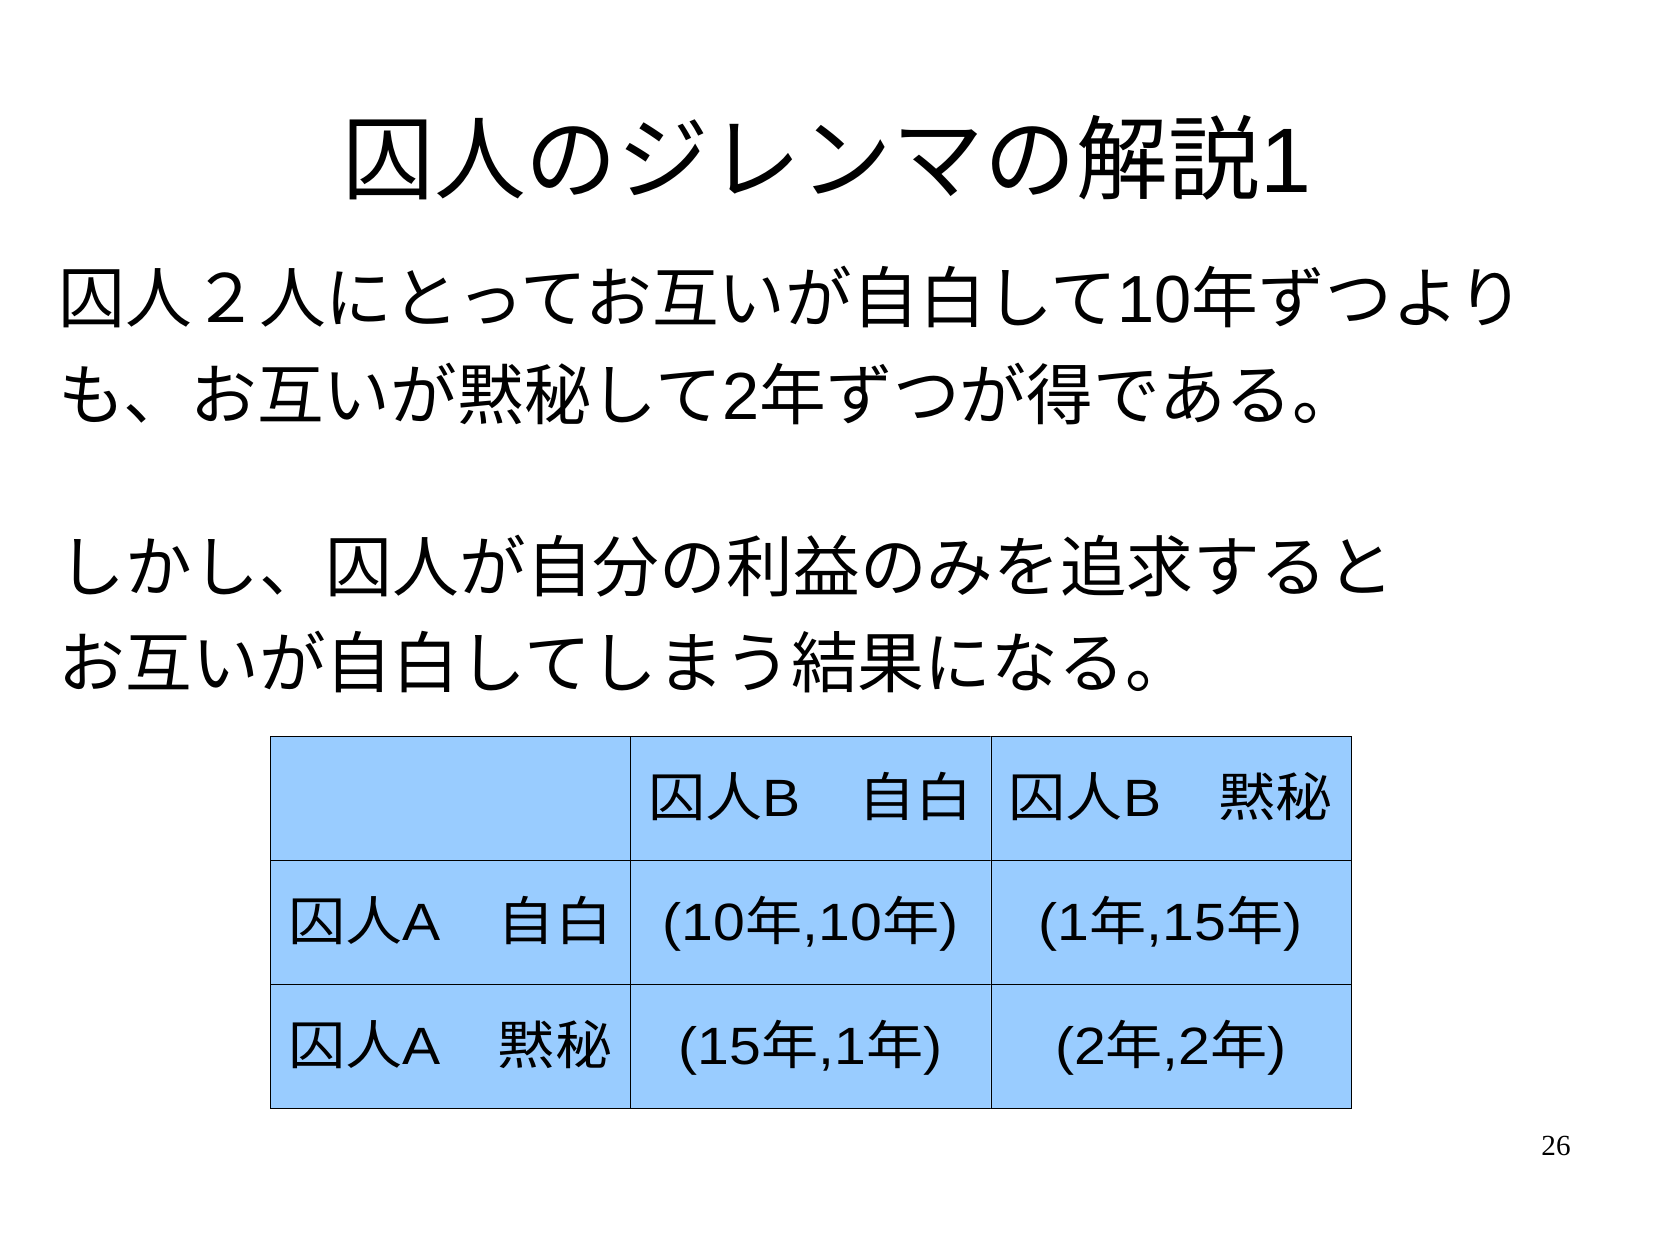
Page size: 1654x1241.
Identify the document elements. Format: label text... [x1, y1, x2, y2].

title 囚人のジレンマの解説1 [82, 56, 1571, 250]
subtitle 囚人２人にとってお互いが自白して10年ずつよりも、お互いが黙秘して2年ずつが得である。 しかし、囚人が自分の利益のみを追求すると お互いが自白してしまう結果になる。 [59, 111, 1548, 916]
chart [206, 590, 1477, 1241]
